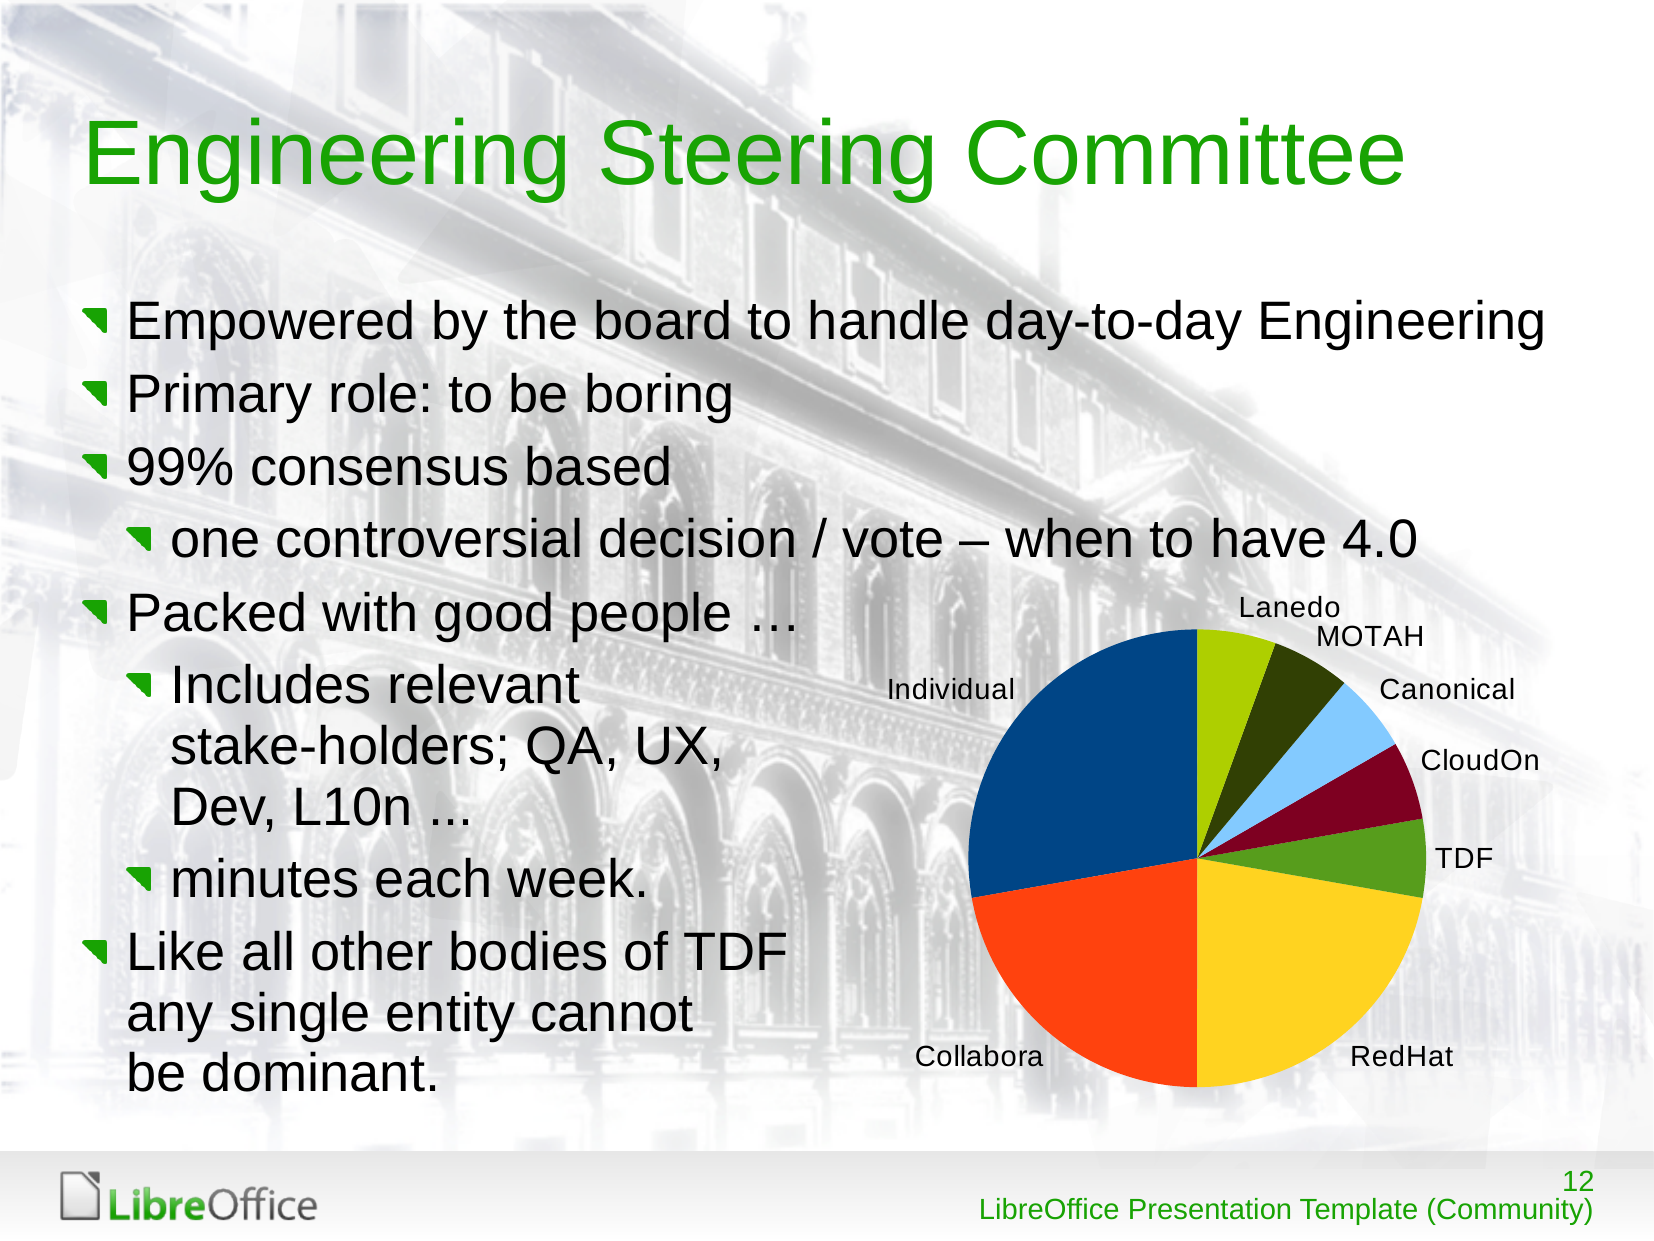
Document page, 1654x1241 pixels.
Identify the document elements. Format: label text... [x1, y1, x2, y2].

title Engineering Steering Committee [82, 49, 1571, 257]
picture [0, 0, 1654, 1241]
chart [732, 578, 1654, 1111]
list Empowered by the board to handle day-to-day Engineering Primary role: to be boring 99% consensus based one controversial decision / vote – when to have 4.0 Packed with good people … Includes relevant stake-holders; QA, UX, Dev, L10n ... minutes each week. Like all other bodies of TDF any single entity cannot be dominant. [82, 290, 1571, 1104]
